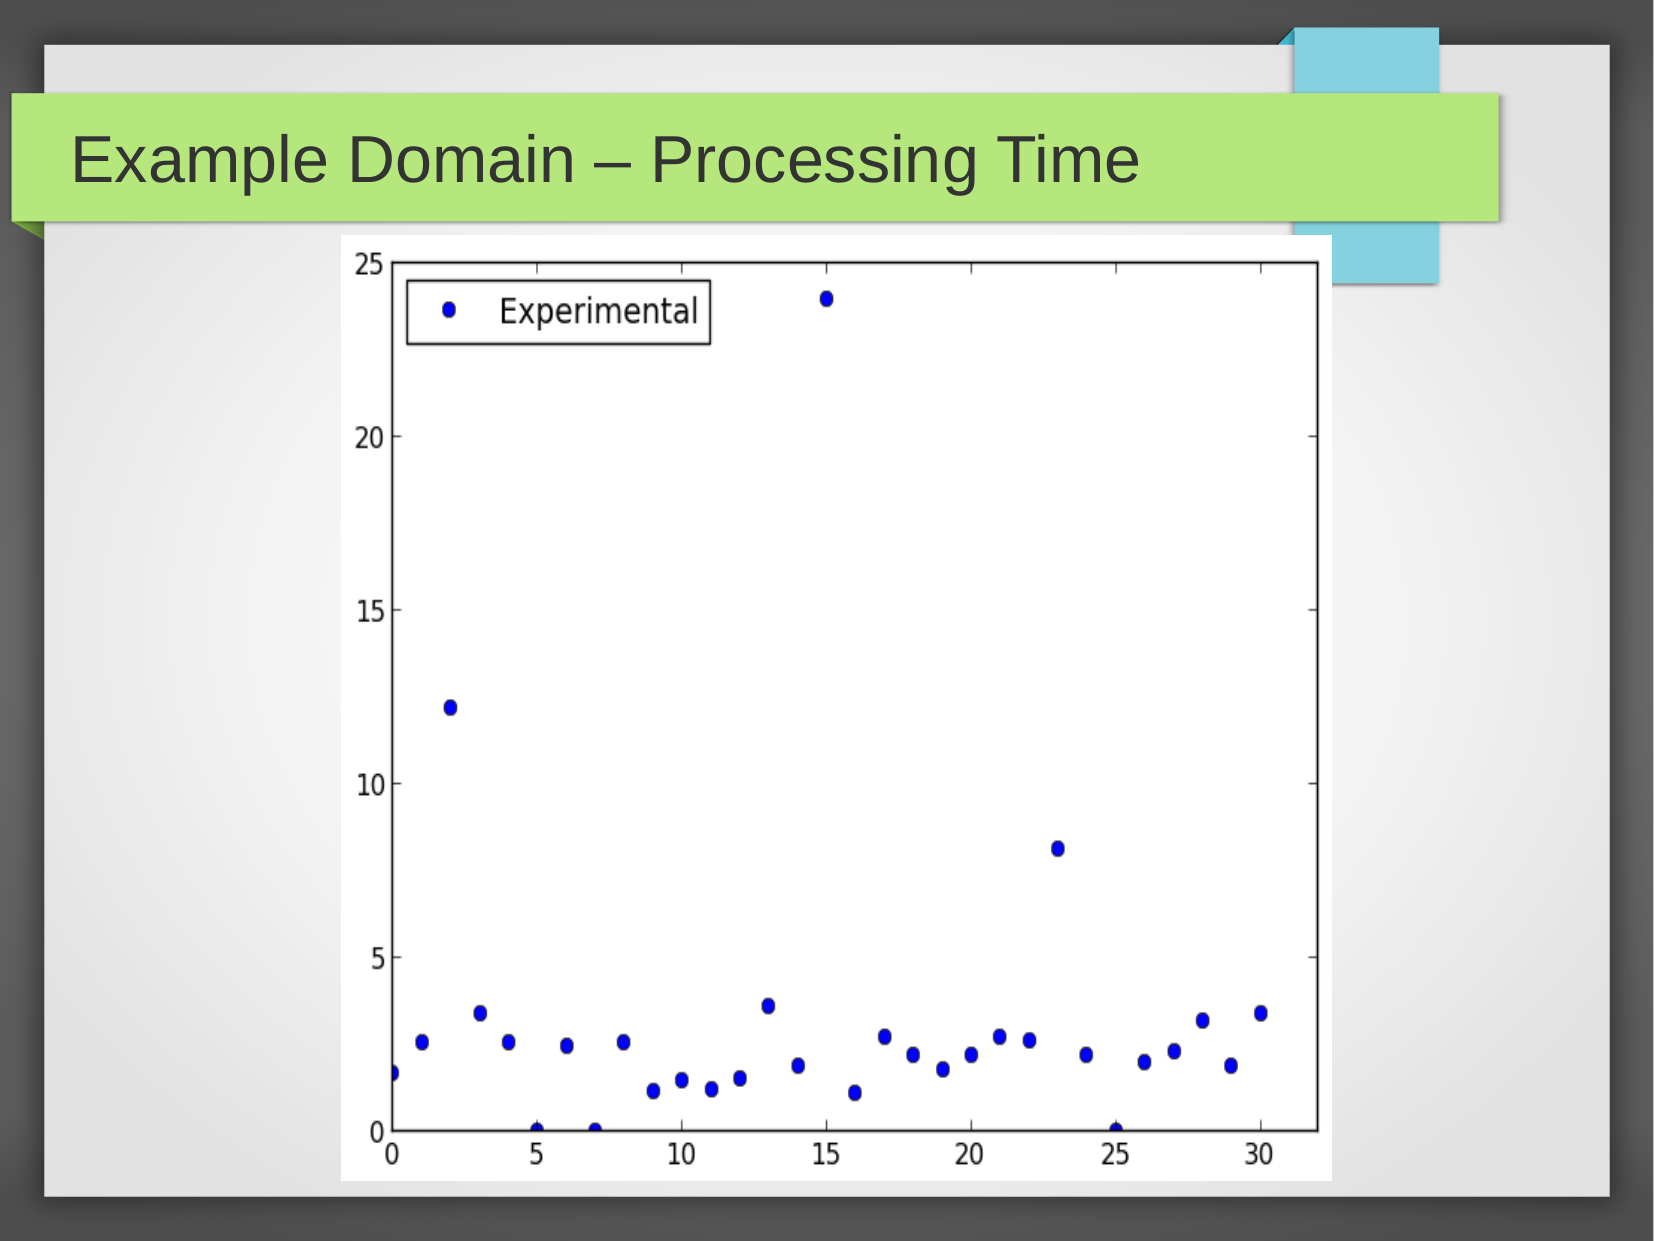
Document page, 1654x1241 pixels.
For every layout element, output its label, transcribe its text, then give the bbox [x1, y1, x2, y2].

title Example Domain – Processing Time [70, 106, 1591, 213]
picture [0, 0, 1654, 1241]
